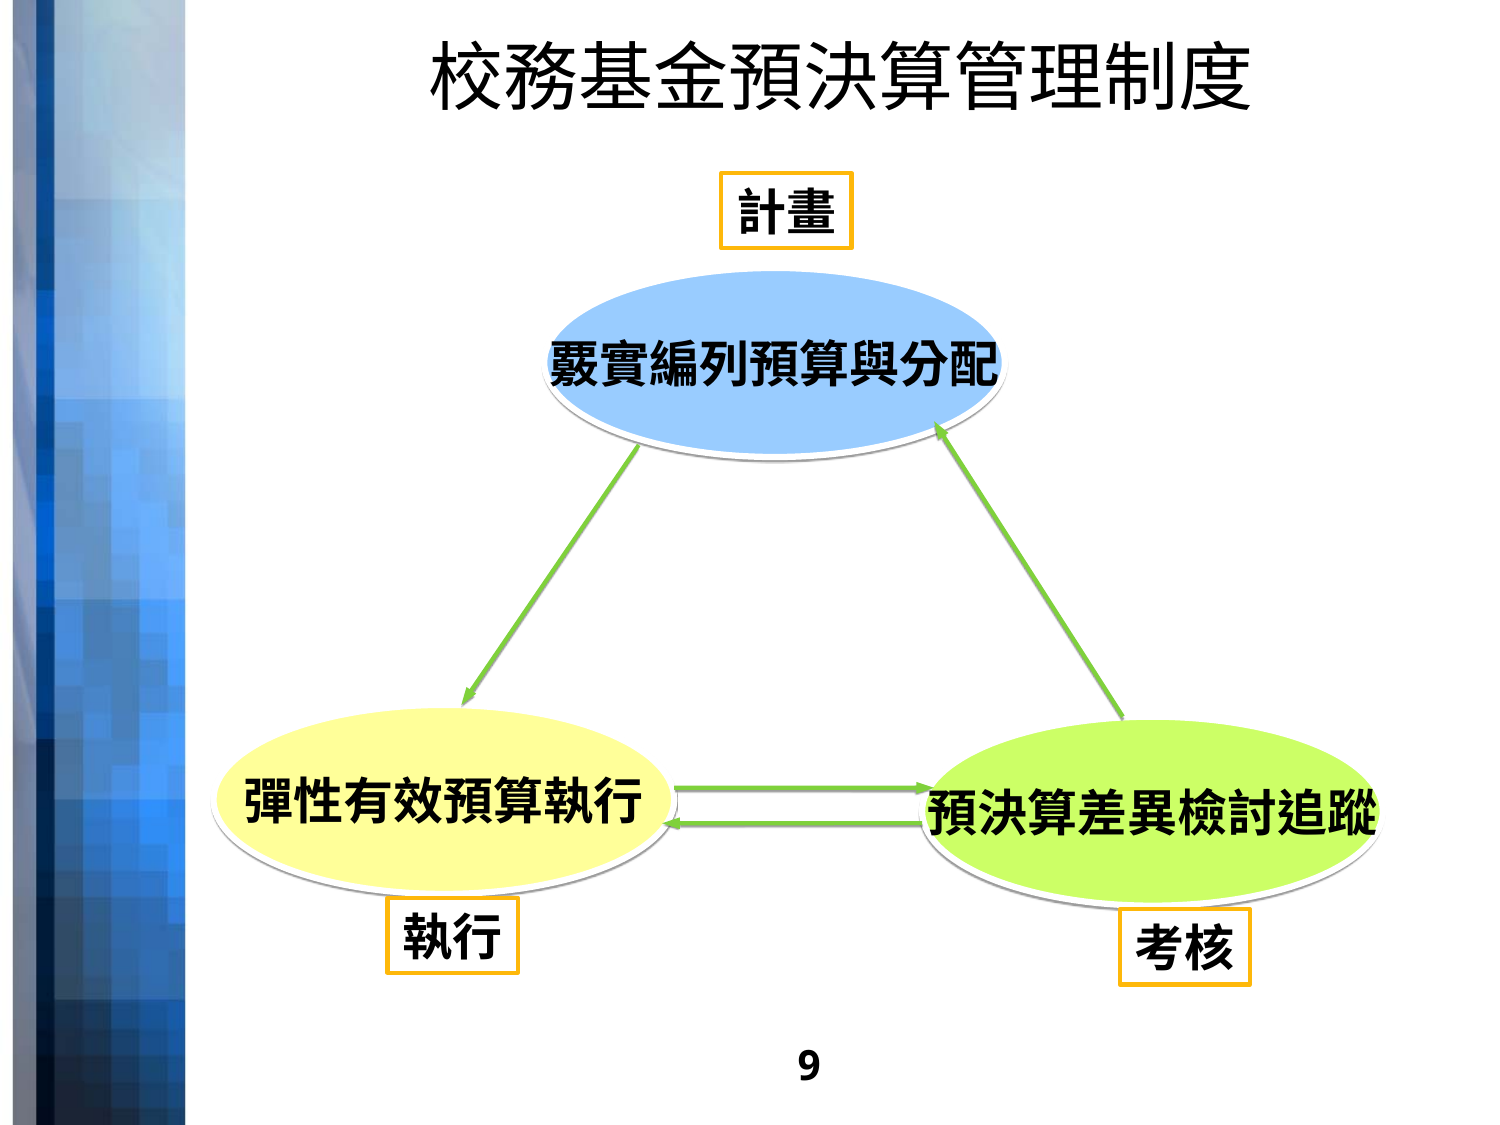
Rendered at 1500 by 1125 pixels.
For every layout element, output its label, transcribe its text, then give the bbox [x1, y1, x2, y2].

text_box 預決算差異檢討追蹤 [942, 795, 959, 807]
title 校務基金預決算管理制度 [183, 12, 1500, 138]
text_box 考核 [1119, 909, 1251, 985]
text_box 計畫 [721, 173, 852, 249]
text_box 覈實編列預算與分配 [544, 267, 1005, 458]
text_box 預決算差異檢討追蹤 [922, 716, 1383, 906]
text_box 執行 [387, 897, 518, 973]
text_box 彈性有效預算執行 [213, 704, 675, 894]
